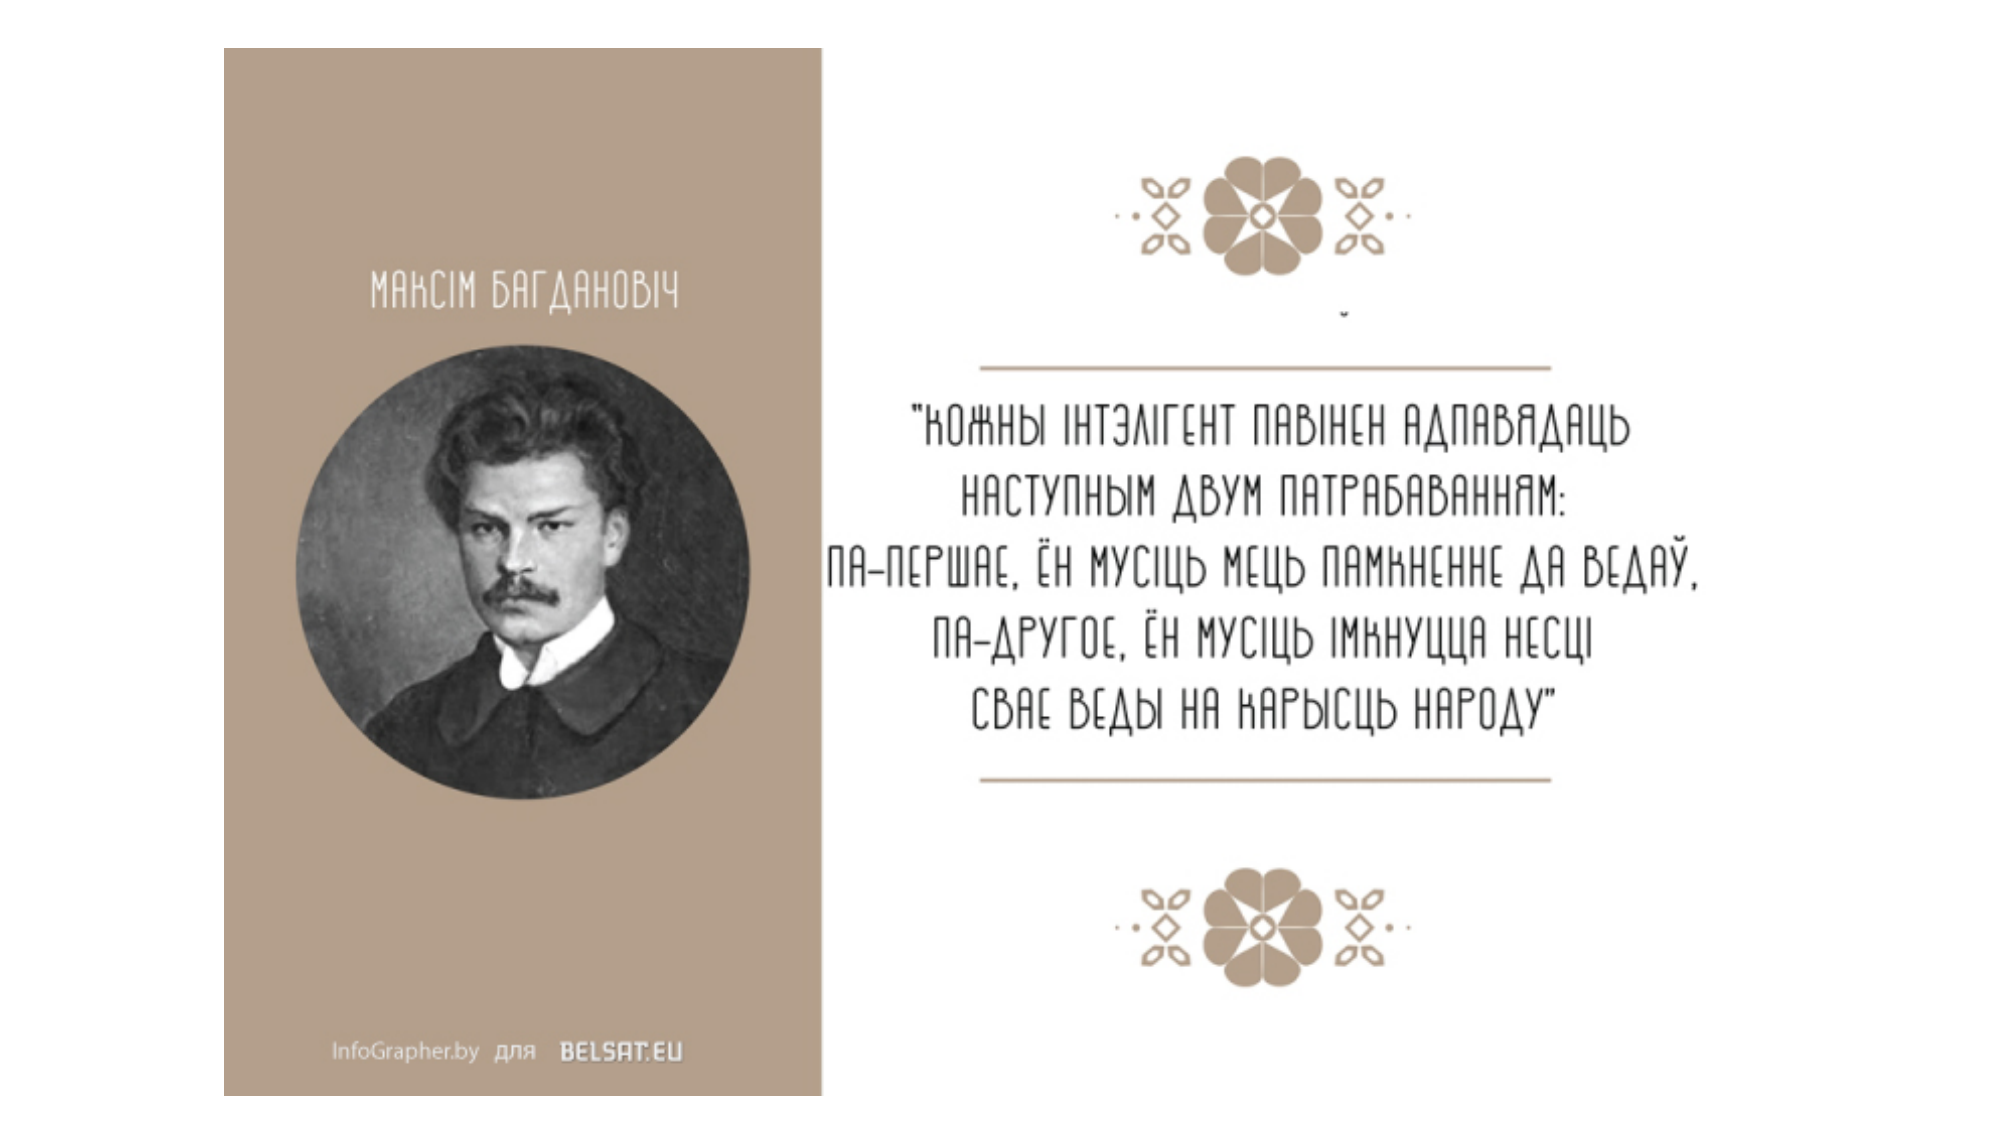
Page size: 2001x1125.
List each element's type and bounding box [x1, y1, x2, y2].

picture [224, 48, 1706, 1096]
